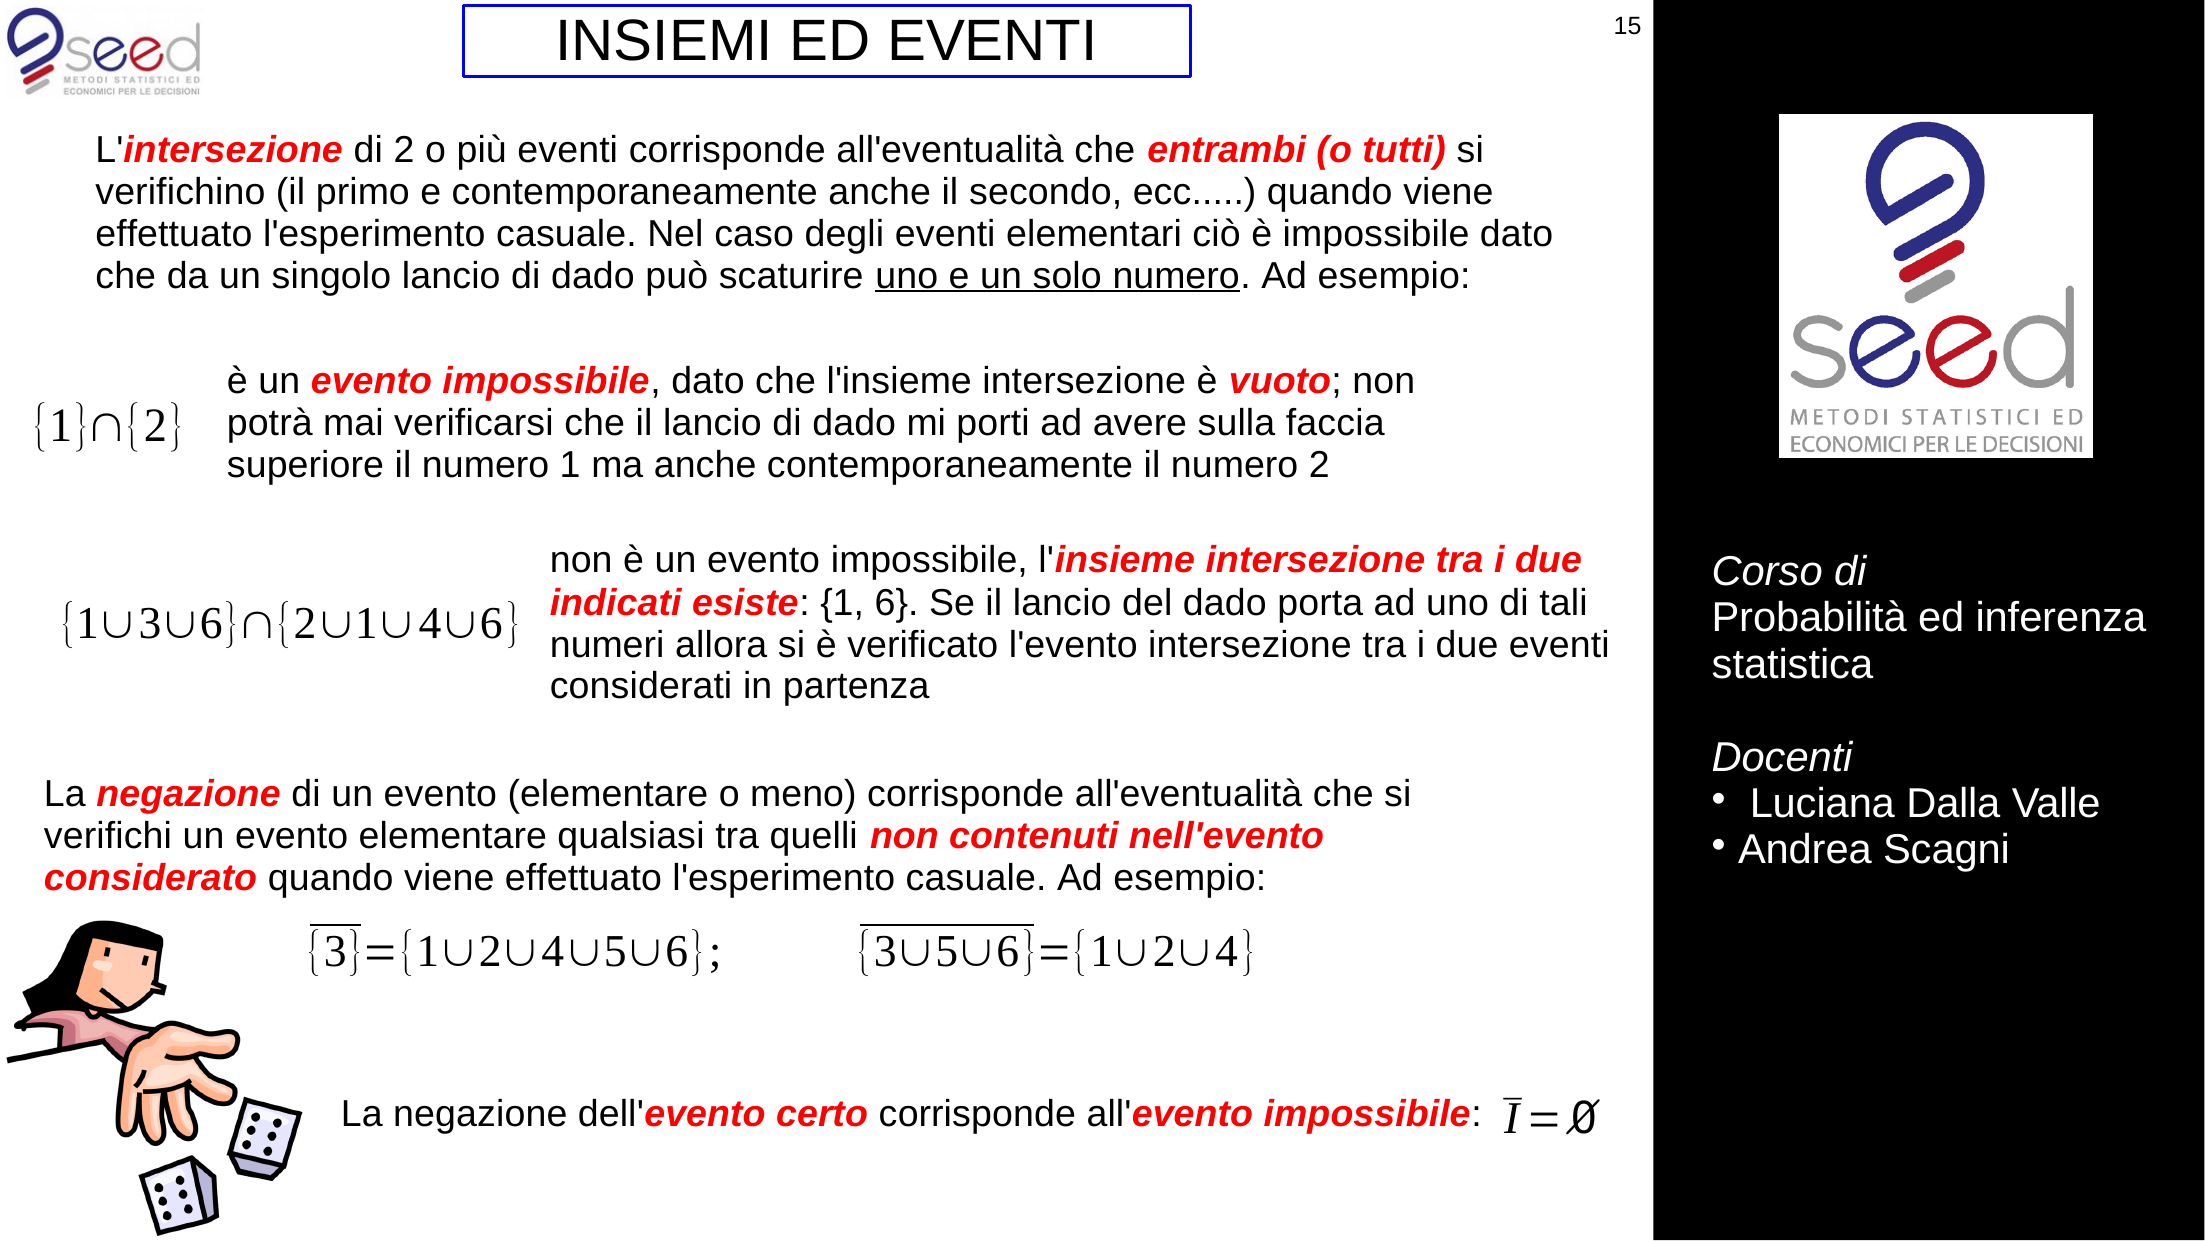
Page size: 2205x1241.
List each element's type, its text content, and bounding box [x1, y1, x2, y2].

picture [0, 916, 305, 1241]
text_box L'intersezione di 2 o più eventi corrisponde all'eventualità che entrambi (o tutti) si verifichino (il primo e contemporaneamente anche il secondo, ecc.....) quando viene effettuato l'esperimento casuale. Nel caso degli eventi elementari ciò è impossibile dato che da un singolo lancio di dado può scaturire uno e un solo numero. Ad esempio: [95, 128, 1559, 304]
chart [305, 921, 1265, 980]
text_box è un evento impossibile, dato che l'insieme intersezione è vuoto; non potrà mai verificarsi che il lancio di dado mi porti ad avere sulla faccia superiore il numero 1 ma anche contemporaneamente il numero 2 [226, 359, 1421, 491]
chart [27, 399, 194, 455]
chart [54, 596, 530, 650]
chart [1494, 1088, 1610, 1145]
text_box La negazione dell'evento certo corrisponde all'evento impossibile: [340, 1092, 1482, 1138]
text_box INSIEMI ED EVENTI [463, 5, 1191, 77]
picture [5, 5, 203, 98]
picture [1779, 114, 2093, 458]
text_box non è un evento impossibile, l'insieme intersezione tra i due indicati esiste: {1, 6}. Se il lancio del dado porta ad uno di tali numeri allora si è verificato l'evento intersezione tra i due eventi considerati in partenza [549, 538, 1637, 716]
text_box La negazione di un evento (elementare o meno) corrisponde all'eventualità che si verifichi un evento elementare qualsiasi tra quelli non contenuti nell'evento considerato quando viene effettuato l'esperimento casuale. Ad esempio: [43, 772, 1430, 906]
